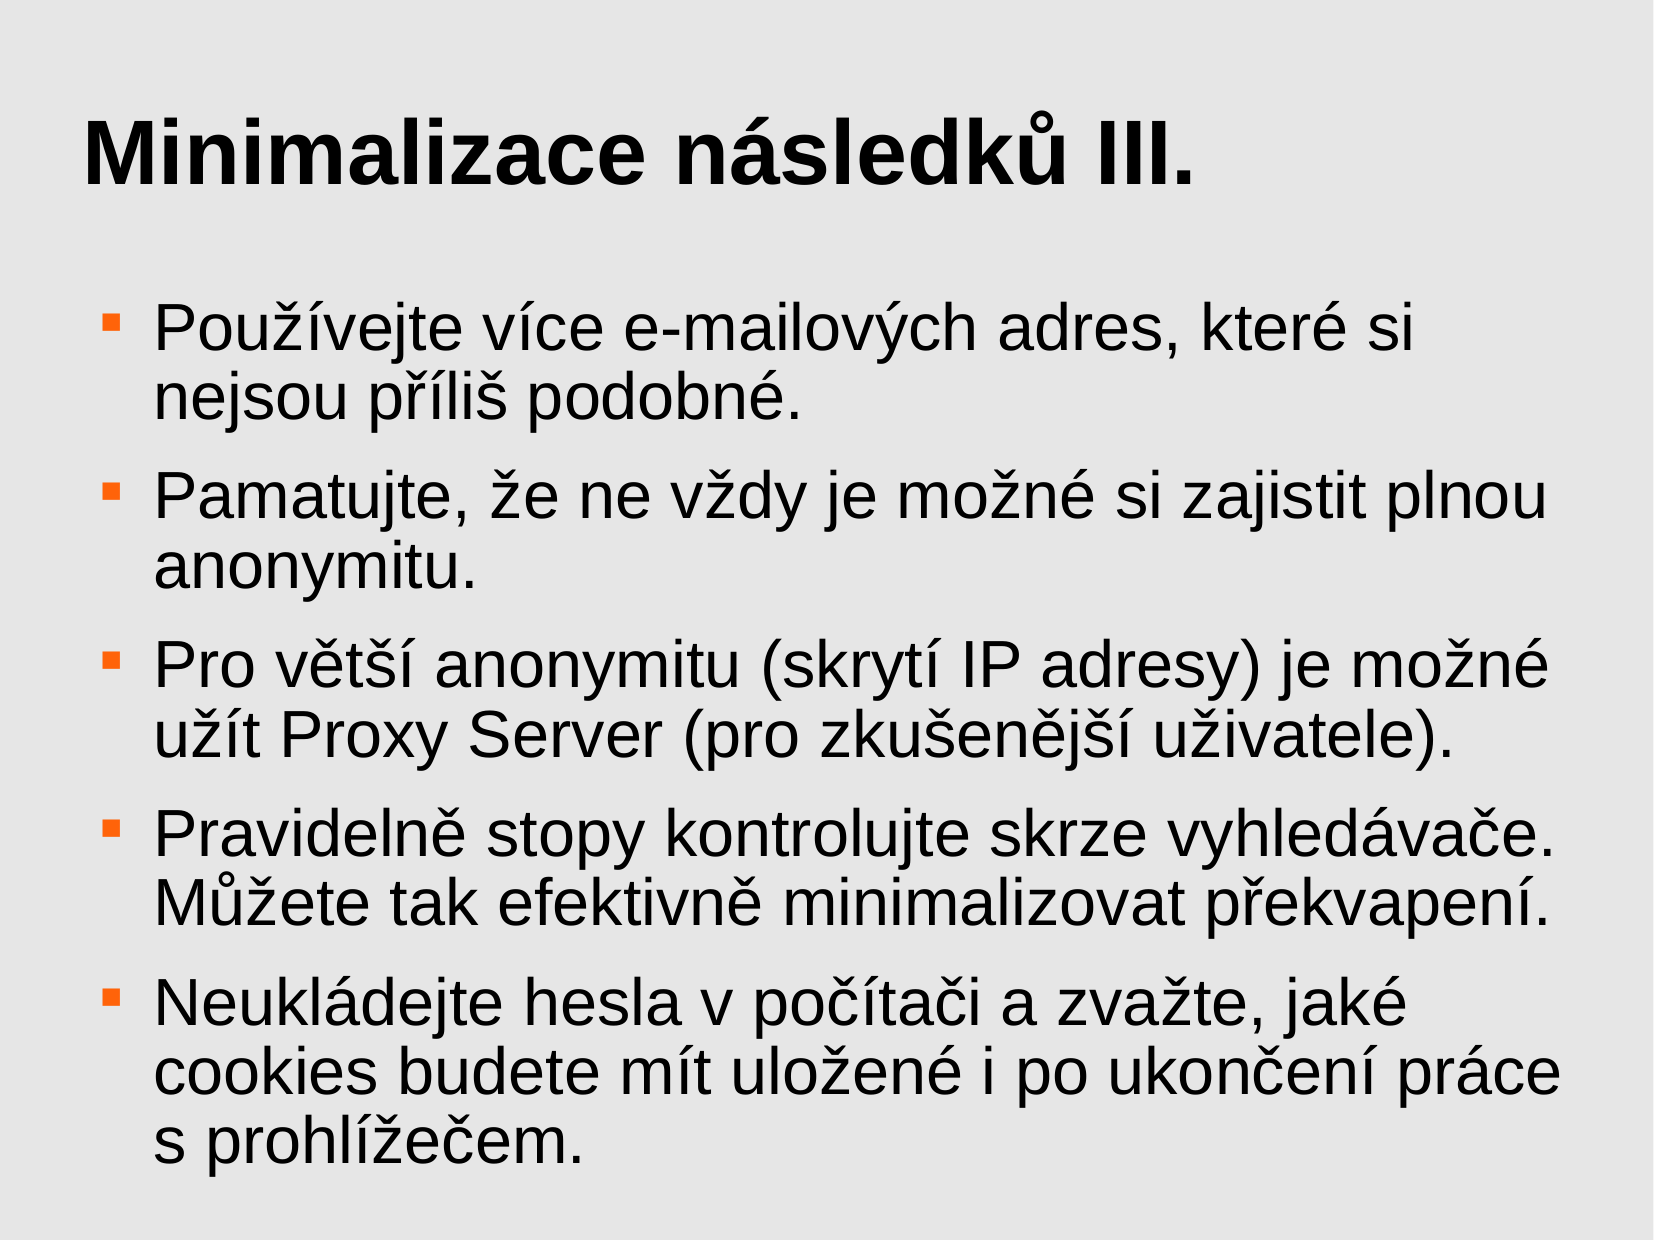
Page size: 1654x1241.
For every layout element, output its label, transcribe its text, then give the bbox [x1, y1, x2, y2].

list Používejte více e-mailových adres, které si nejsou příliš podobné. Pamatujte, že ne vždy je možné si zajistit plnou anonymitu. Pro větší anonymitu (skrytí IP adresy) je možné užít Proxy Server (pro zkušenější uživatele). Pravidelně stopy kontrolujte skrze vyhledávače. Můžete tak efektivně minimalizovat překvapení. Neukládejte hesla v počítači a zvažte, jaké cookies budete mít uložené i po ukončení práce s prohlížečem. [82, 290, 1571, 1232]
title Minimalizace následků III. [82, 56, 1571, 249]
